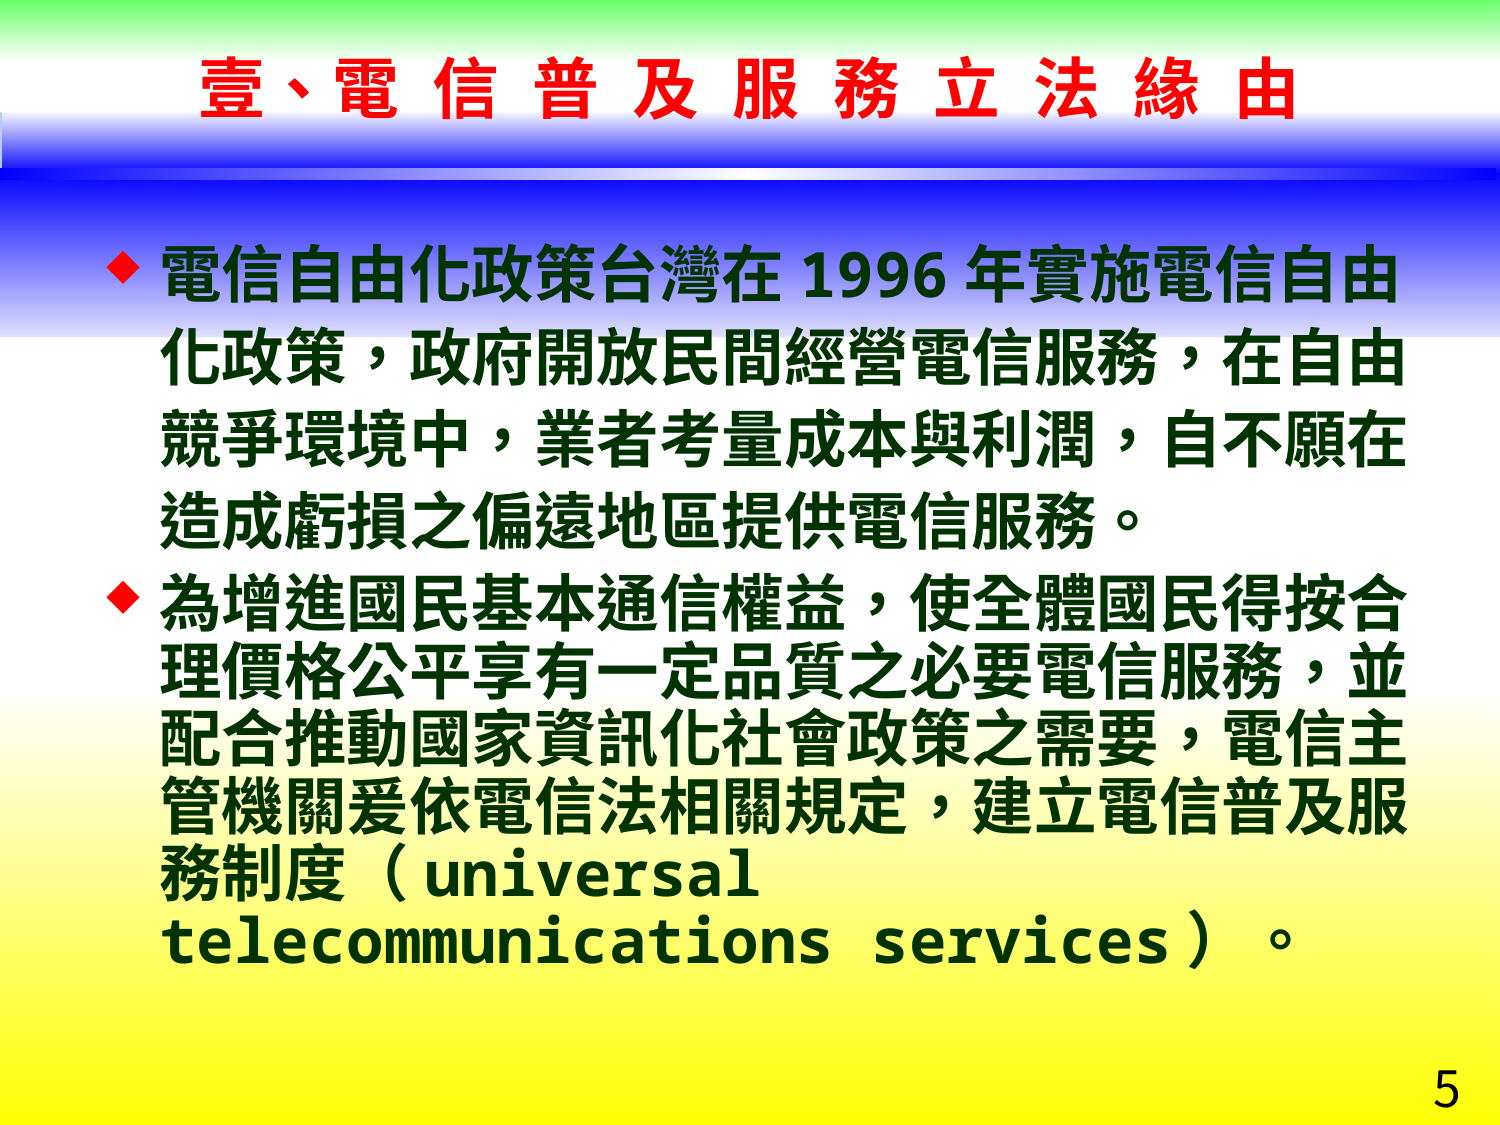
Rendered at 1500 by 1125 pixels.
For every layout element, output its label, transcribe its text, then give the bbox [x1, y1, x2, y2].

title 壹、電 信 普 及 服 務 立 法 緣 由 [0, 0, 1500, 173]
list 電信自由化政策台灣在1996年實施電信自由化政策，政府開放民間經營電信服務，在自由競爭環境中，業者考量成本與利潤，自不願在造成虧損之偏遠地區提供電信服務。 為增進國民基本通信權益，使全體國民得按合理價格公平享有一定品質之必要電信服務，並配合推動國家資訊化社會政策之需要，電信主管機關爰依電信法相關規定，建立電信普及服務制度（universal telecommunications services）。 [88, 220, 1447, 988]
